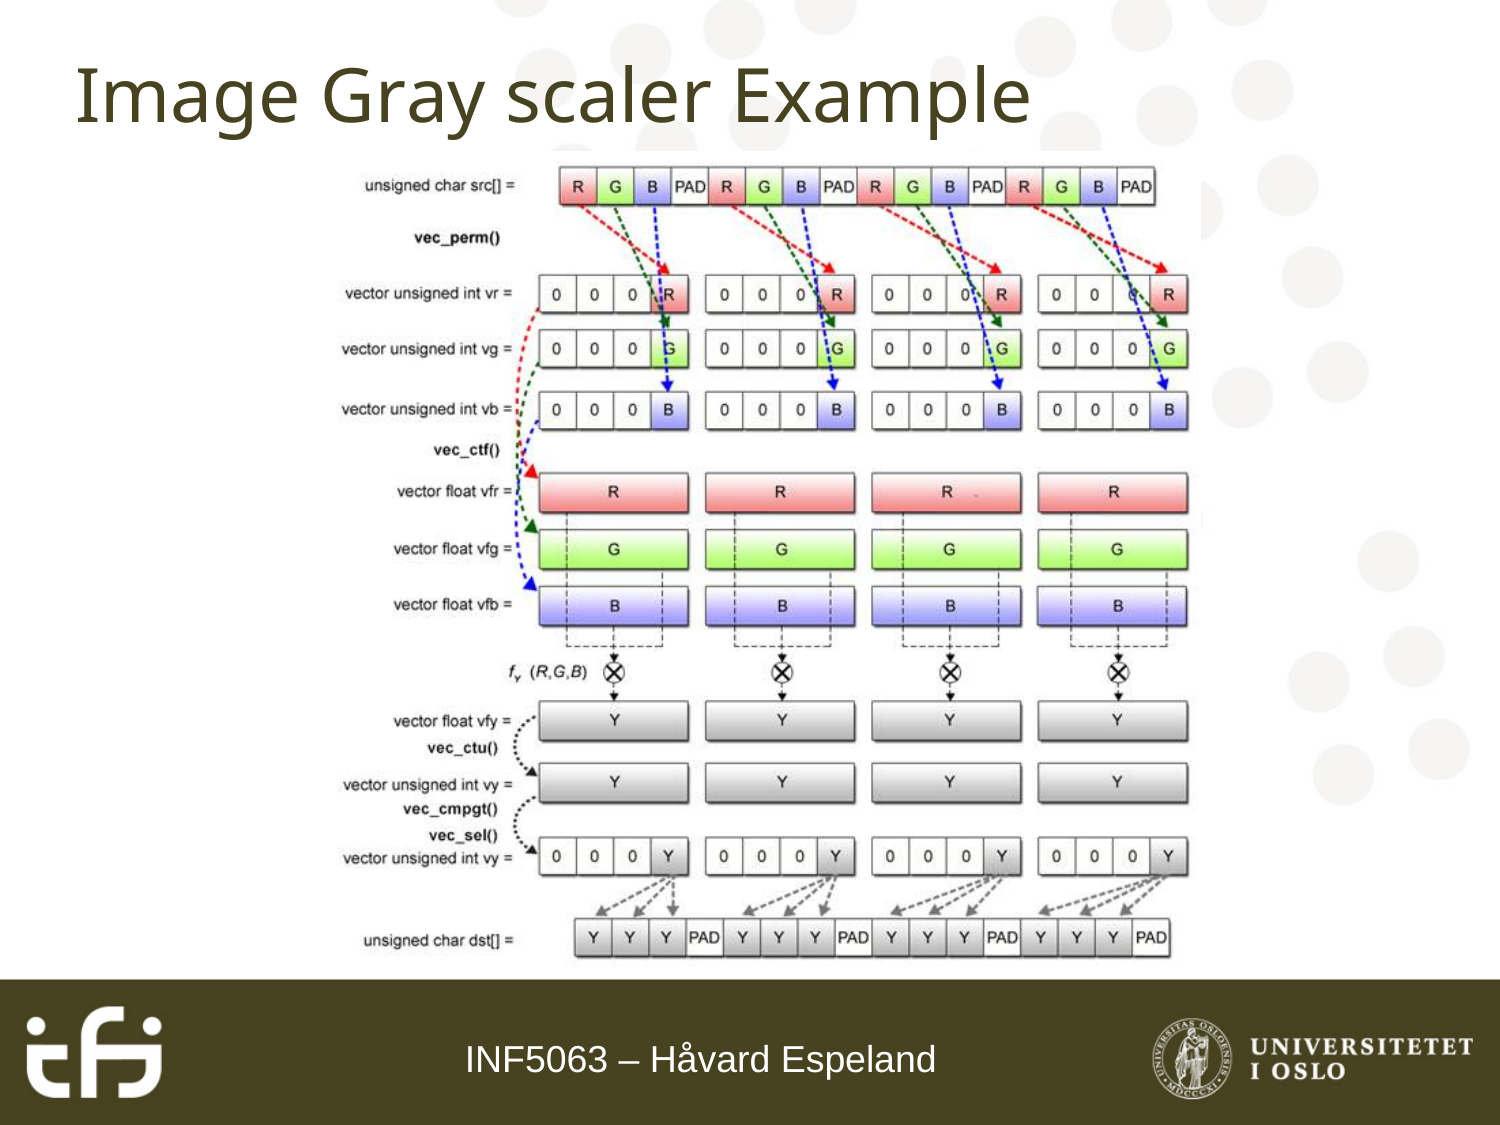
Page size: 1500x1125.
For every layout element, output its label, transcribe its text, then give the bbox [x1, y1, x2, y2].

title Image Gray scaler Example [75, 40, 1426, 146]
picture [0, 0, 1500, 1125]
